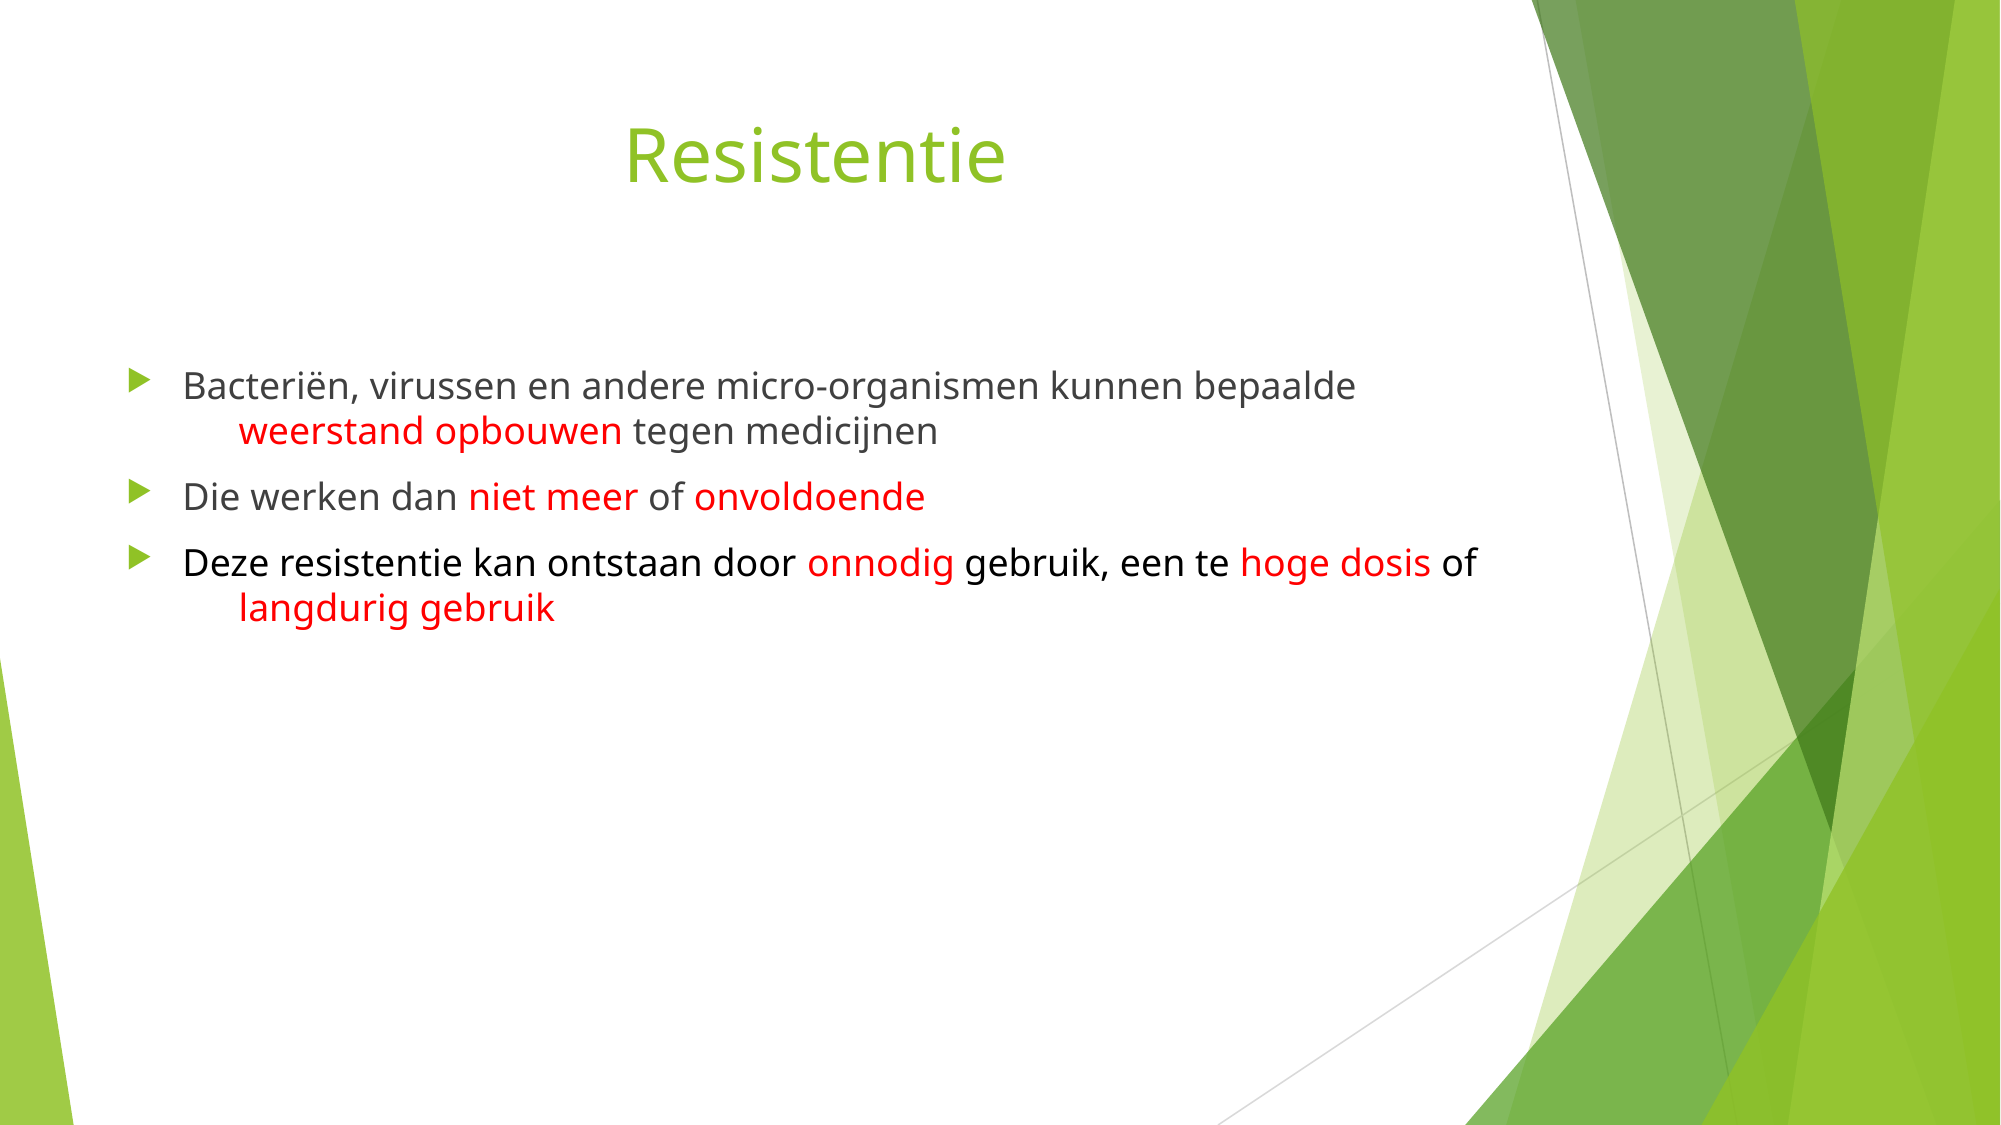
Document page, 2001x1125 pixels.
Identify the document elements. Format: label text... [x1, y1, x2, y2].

title Resistentie [111, 99, 1522, 317]
list Bacteriën, virussen en andere micro-organismen kunnen bepaalde weerstand opbouwen tegen medicijnen Die werken dan niet meer of onvoldoende Deze resistentie kan ontstaan door onnodig gebruik, een te hoge dosis of langdurig gebruik [111, 354, 1522, 992]
